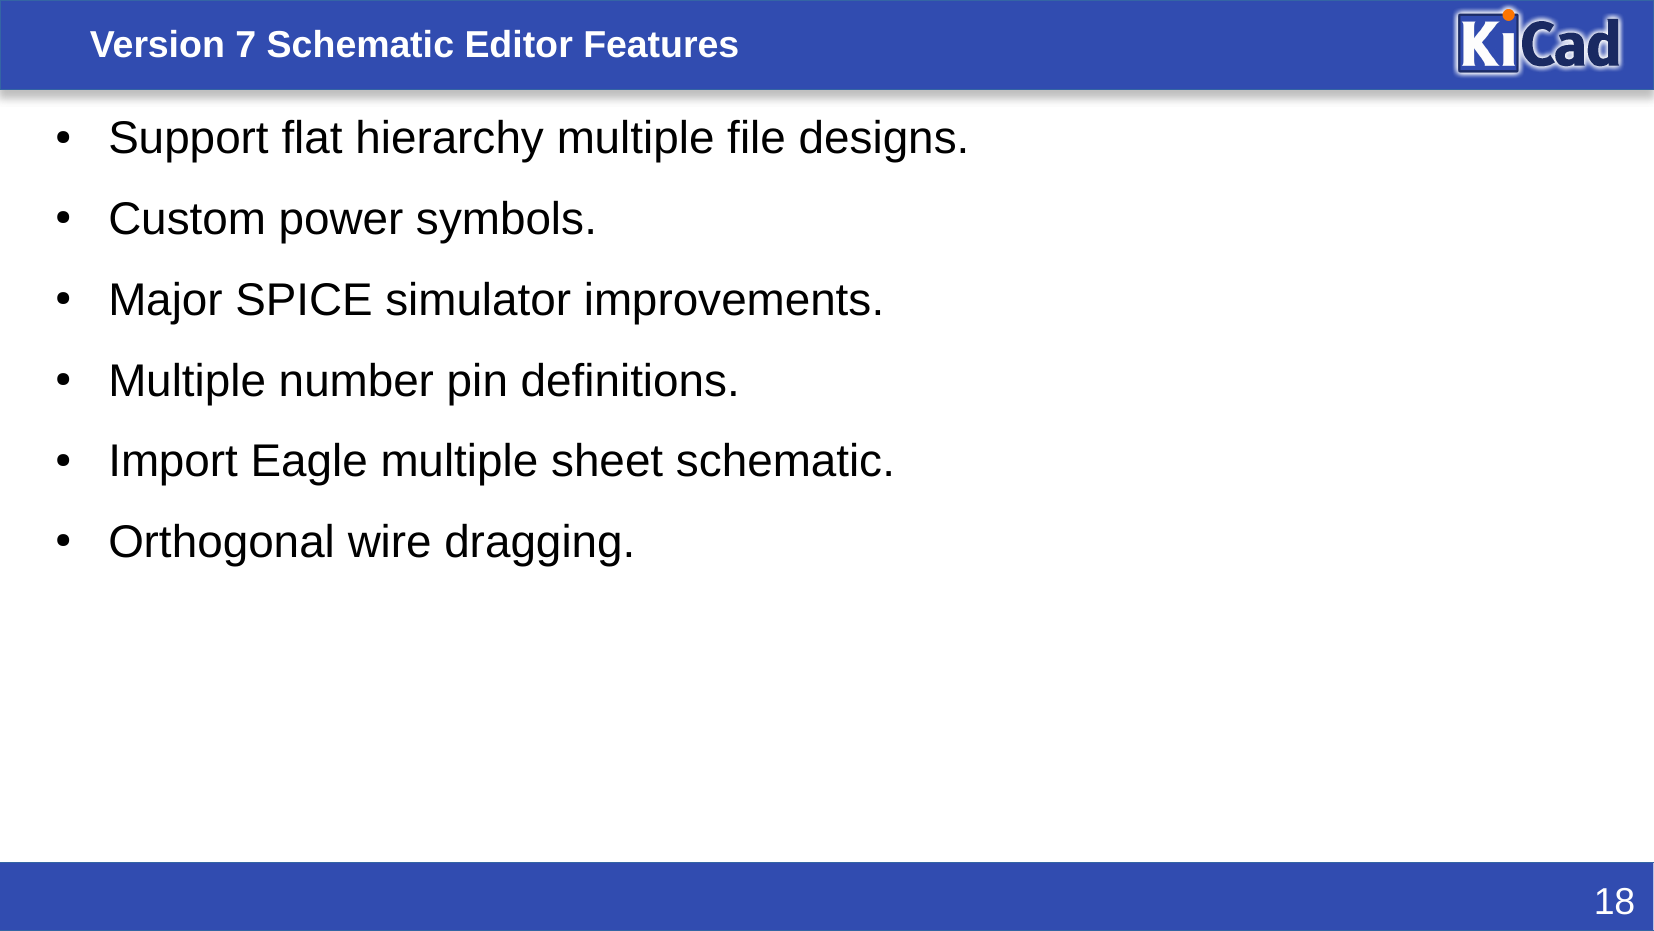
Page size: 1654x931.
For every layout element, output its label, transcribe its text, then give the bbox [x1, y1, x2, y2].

picture [1412, 0, 1654, 92]
text_box [0, 862, 1654, 931]
text_box <number> [1387, 873, 1651, 931]
text_box [1162, 90, 1651, 226]
list Support flat hierarchy multiple file designs. Custom power symbols. Major SPICE simulator improvements. Multiple number pin definitions. Import Eagle multiple sheet schematic. Orthogonal wire dragging. [37, 112, 1613, 863]
text_box Version 7 Schematic Editor Features [0, 0, 1412, 90]
